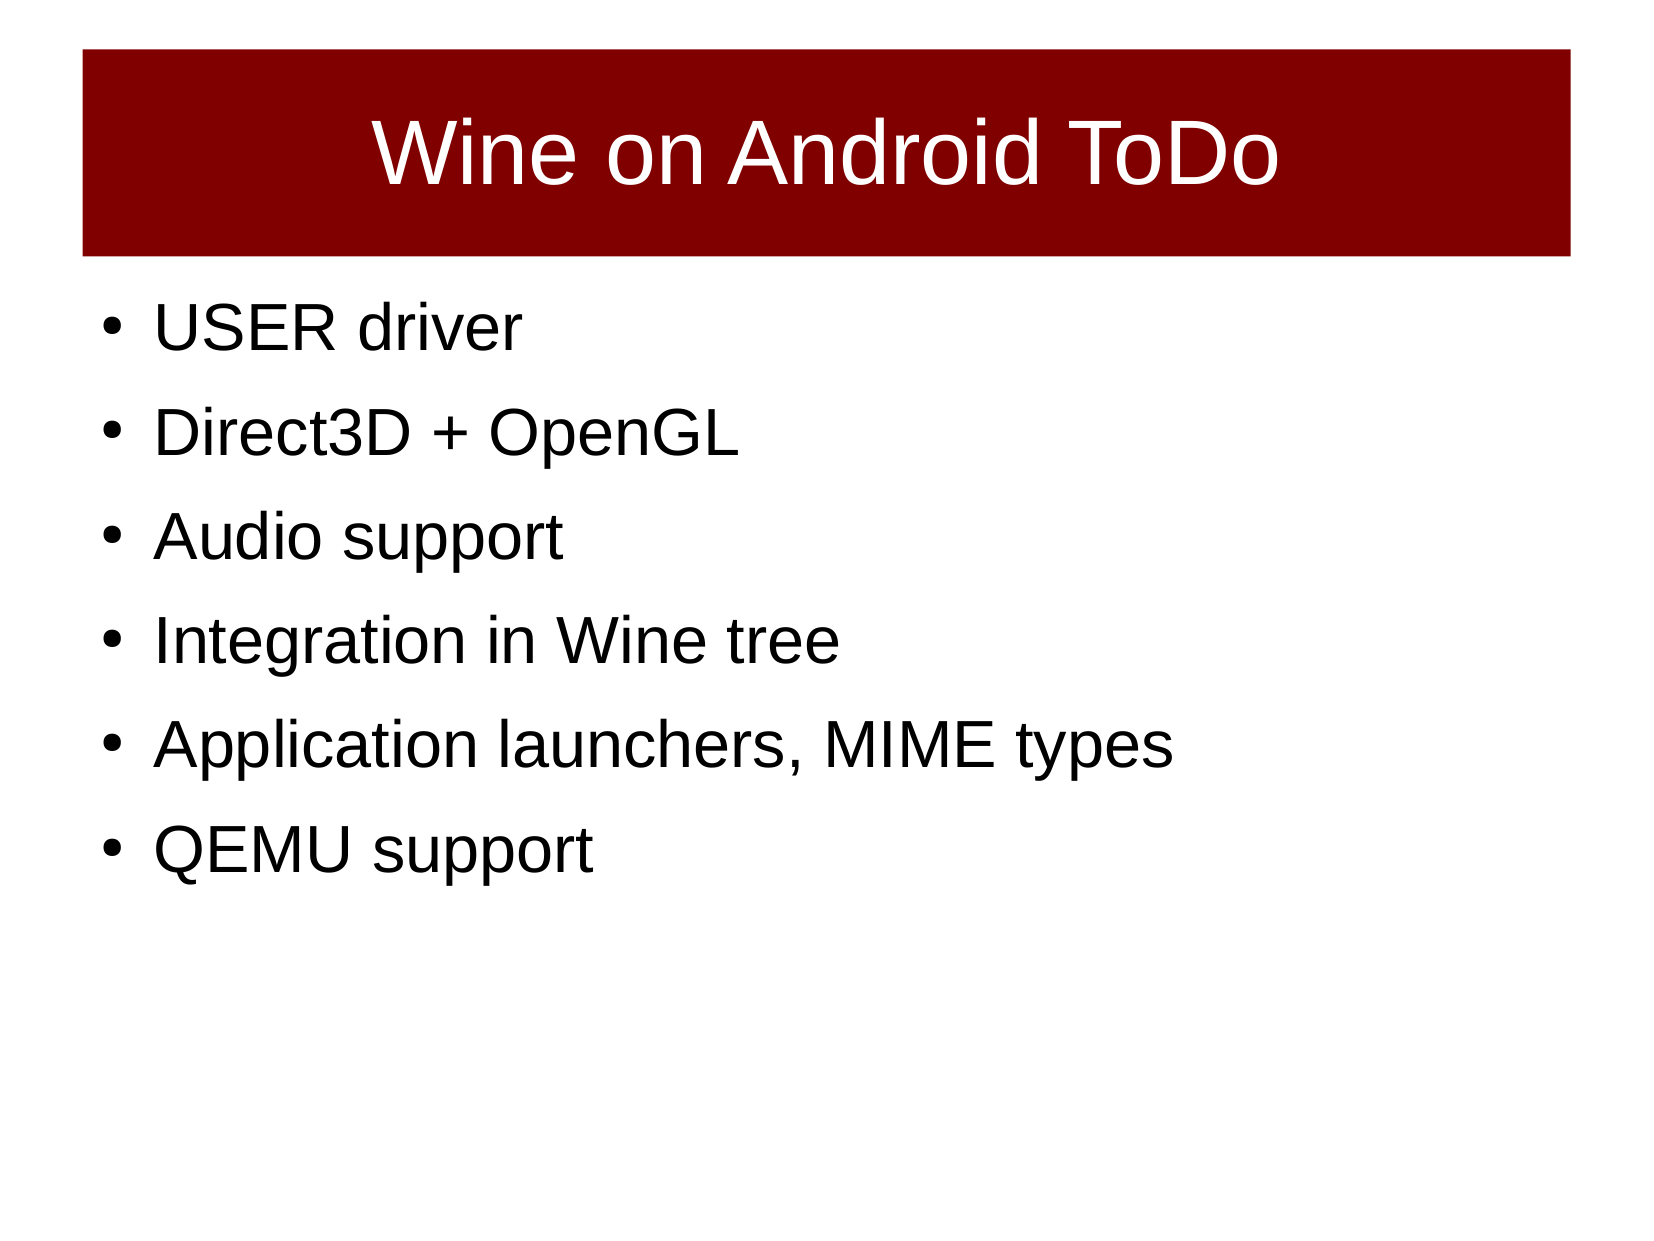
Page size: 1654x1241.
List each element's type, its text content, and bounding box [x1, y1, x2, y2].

title Wine on Android ToDo [82, 49, 1571, 257]
list USER driver Direct3D + OpenGL Audio support Integration in Wine tree Application launchers, MIME types QEMU support [82, 290, 1571, 1094]
